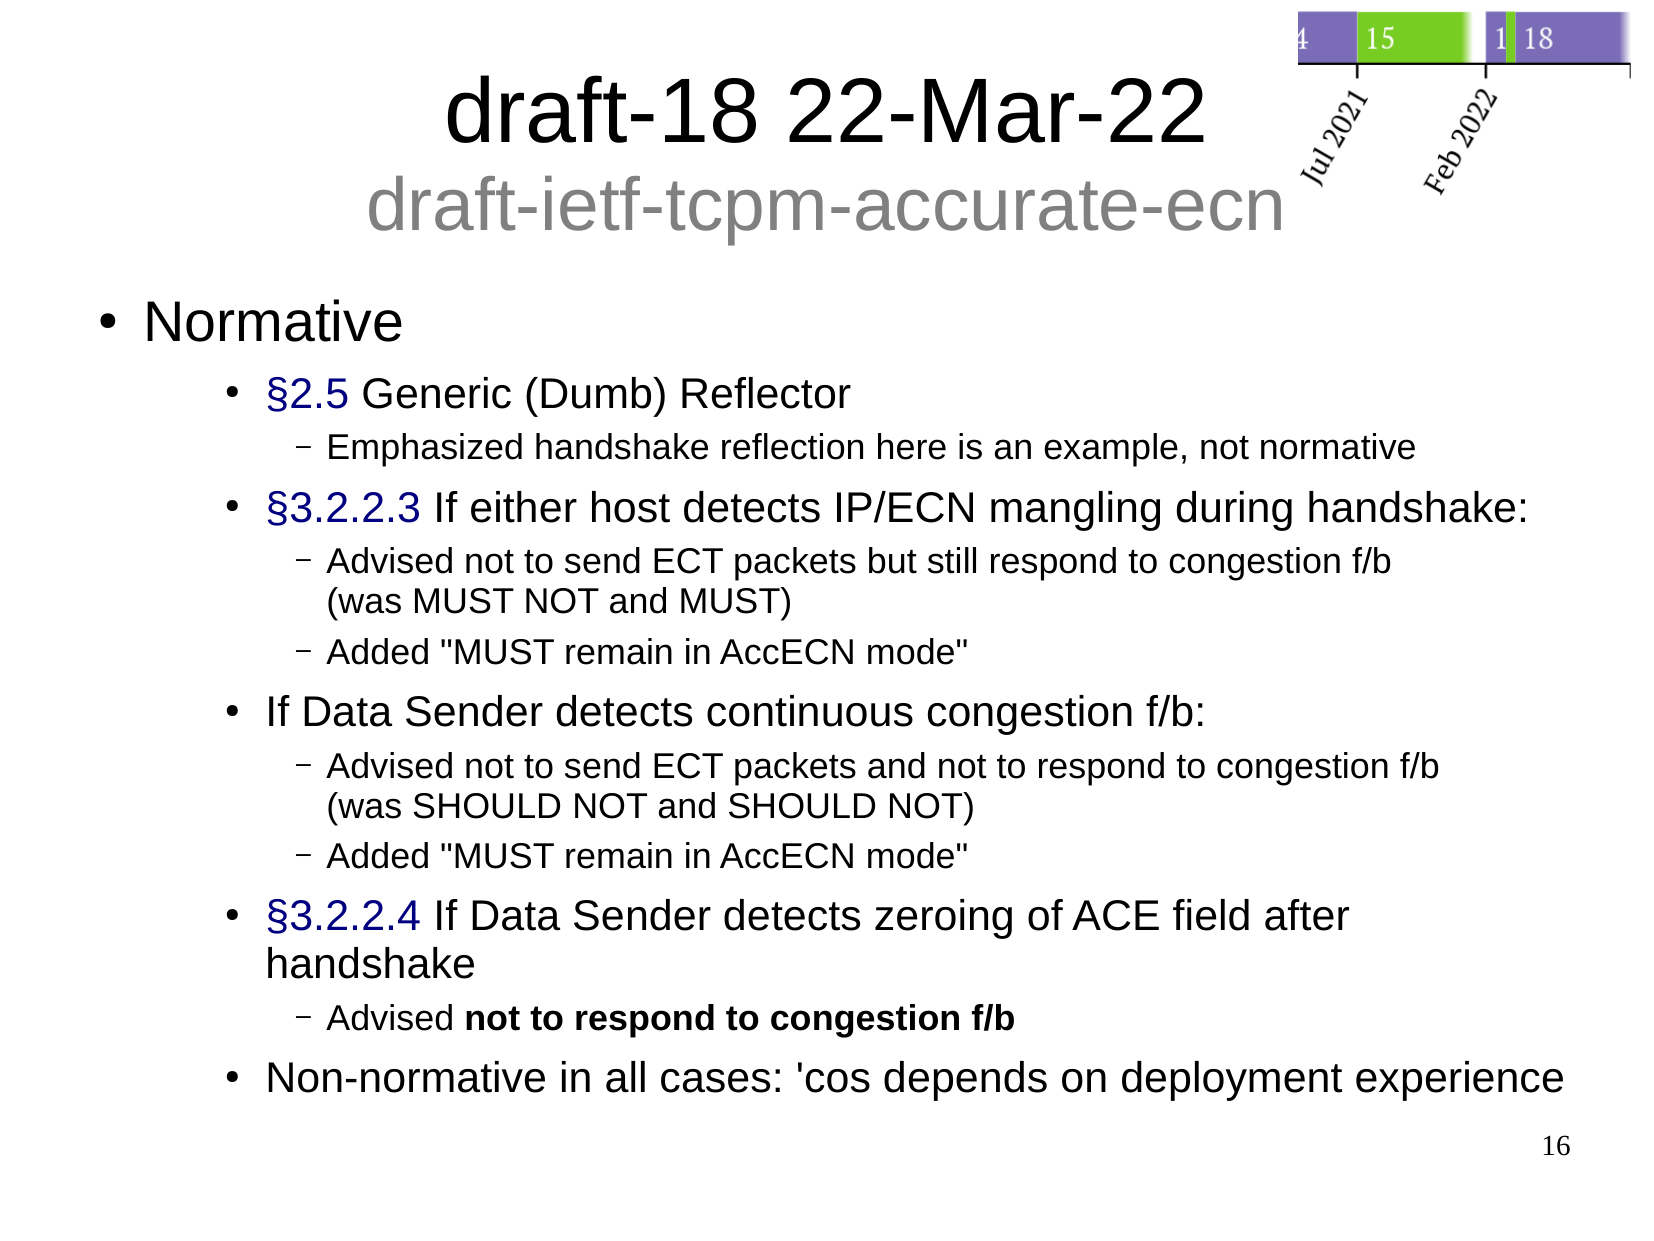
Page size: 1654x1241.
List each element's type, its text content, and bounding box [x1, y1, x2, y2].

title draft-18 22-Mar-22 draft-ietf-tcpm-accurate-ecn [82, 49, 1571, 257]
picture [1298, 0, 1653, 207]
list Normative §2.5 Generic (Dumb) Reflector Emphasized handshake reflection here is an example, not normative §3.2.2.3 If either host detects IP/ECN mangling during handshake: Advised not to send ECT packets but still respond to congestion f/b (was MUST NOT and MUST) Added "MUST remain in AccECN mode" If Data Sender detects continuous congestion f/b: Advised not to send ECT packets and not to respond to congestion f/b (was SHOULD NOT and SHOULD NOT) Added "MUST remain in AccECN mode" §3.2.2.4 If Data Sender detects zeroing of ACE field after handshake Advised not to respond to congestion f/b Non-normative in all cases: 'cos depends on deployment experience [82, 290, 1571, 1168]
